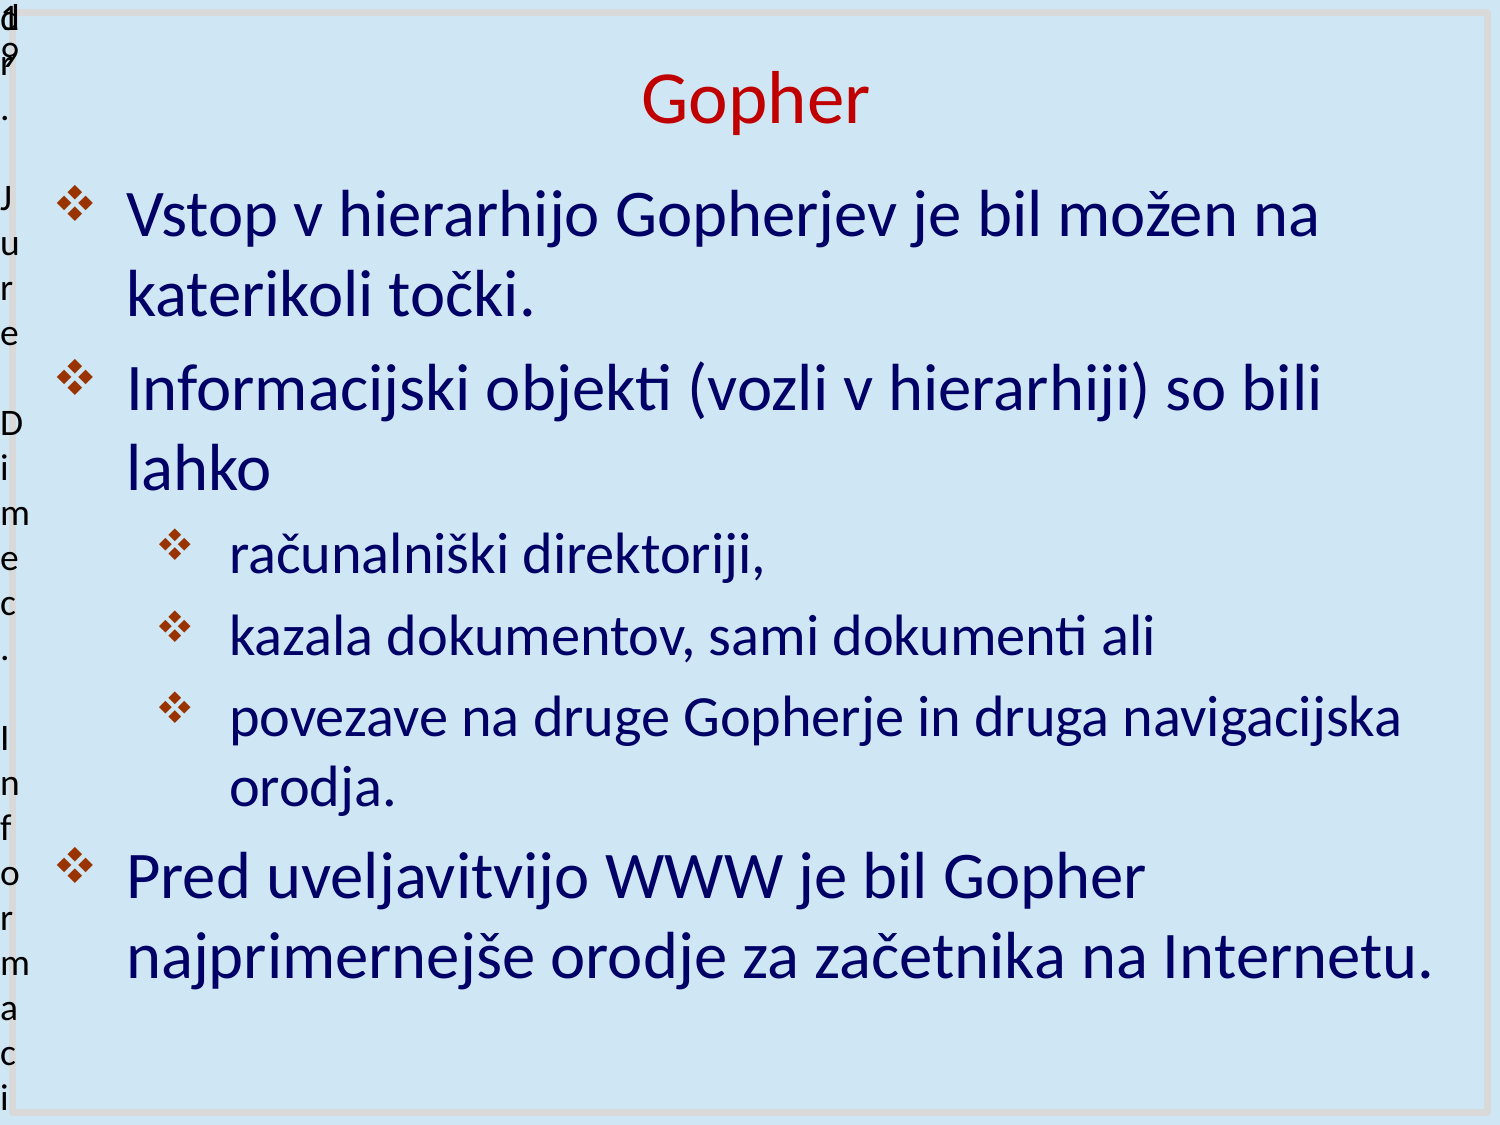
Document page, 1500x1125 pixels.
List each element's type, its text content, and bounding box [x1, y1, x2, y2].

list Vstop v hierarhijo Gopherjev je bil možen na katerikoli točki. Informacijski objekti (vozli v hierarhiji) so bili lahko računalniški direktoriji, kazala dokumentov, sami dokumenti ali povezave na druge Gopherje in druga navigacijska orodja. Pred uveljavitvijo WWW je bil Gopher najprimernejše orodje za začetnika na Internetu. [37, 162, 1475, 1050]
title Gopher [37, 37, 1475, 150]
